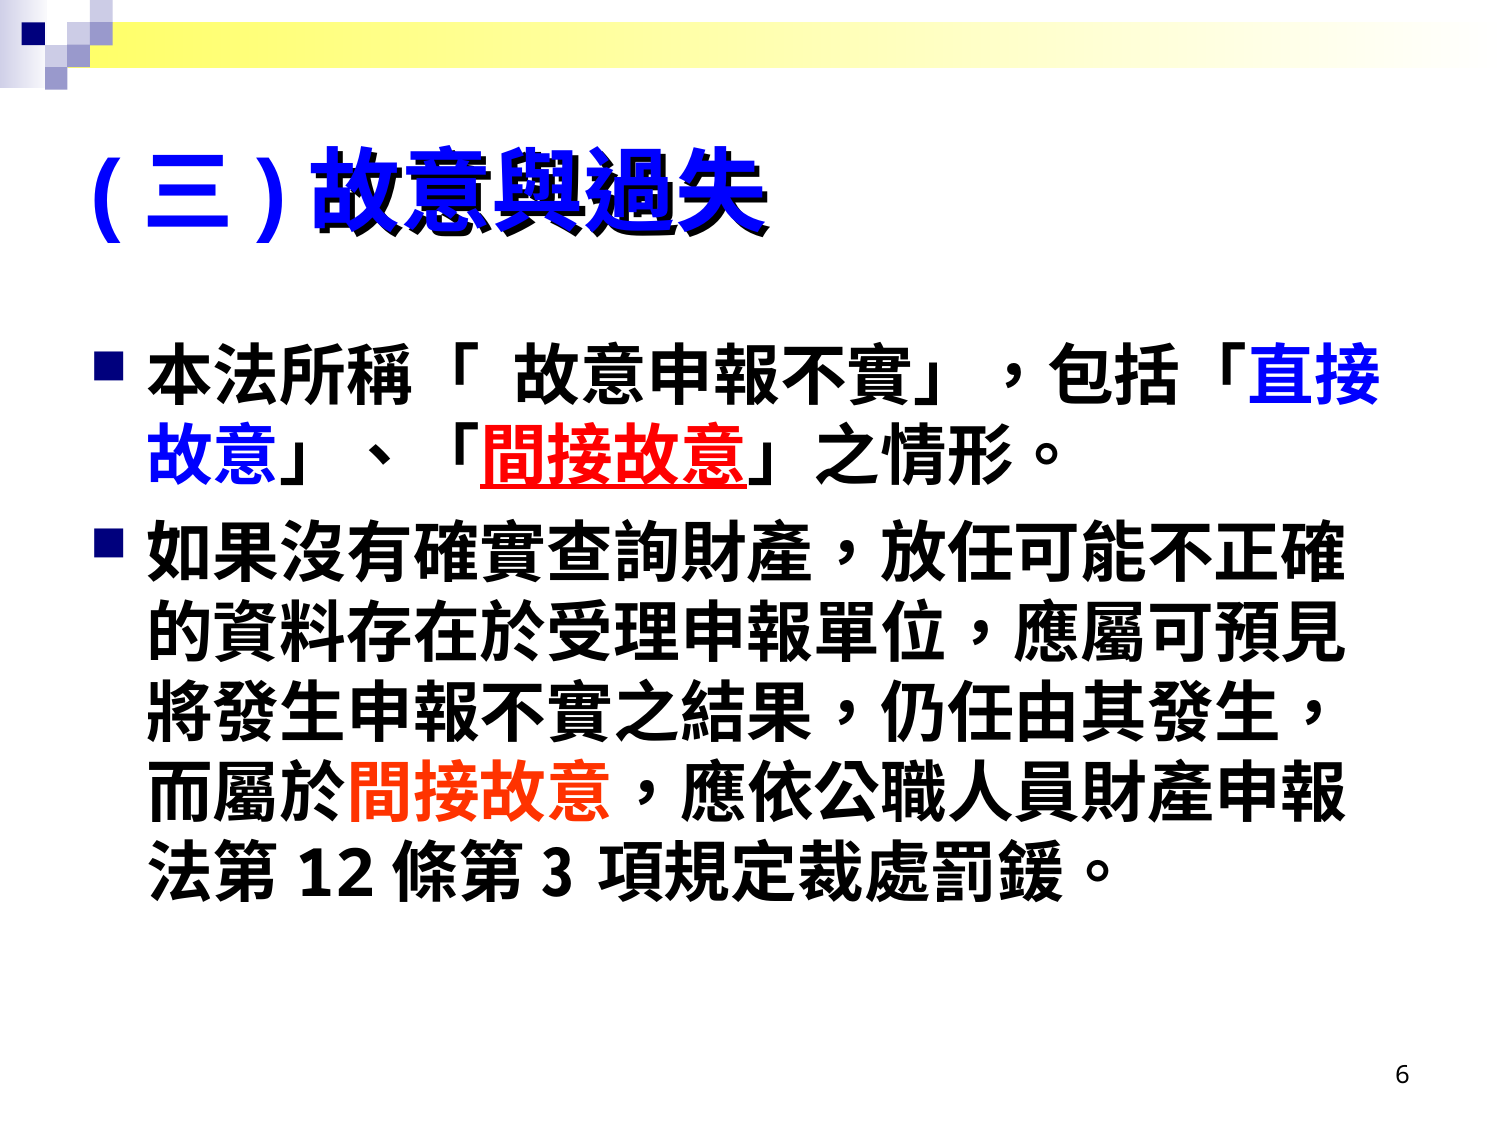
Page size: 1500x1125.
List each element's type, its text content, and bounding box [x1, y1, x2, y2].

table_cell 楊小琳 [291, 22, 295, 67]
list 本法所稱「 故意申報不實」，包括「直接故意」、「間接故意」之情形。 如果沒有確實查詢財產，放任可能不正確的資料存在於受理申報單位，應屬可預見將發生申報不實之結果，仍任由其發生，而屬於間接故意，應依公職人員財產申報法第12條第3項規定裁處罰鍰。 [75, 324, 1426, 1059]
text_box <編號> [1074, 1059, 1426, 1101]
title (三)故意與過失 [75, 75, 1426, 300]
text_box <編號> [431, 22, 436, 67]
